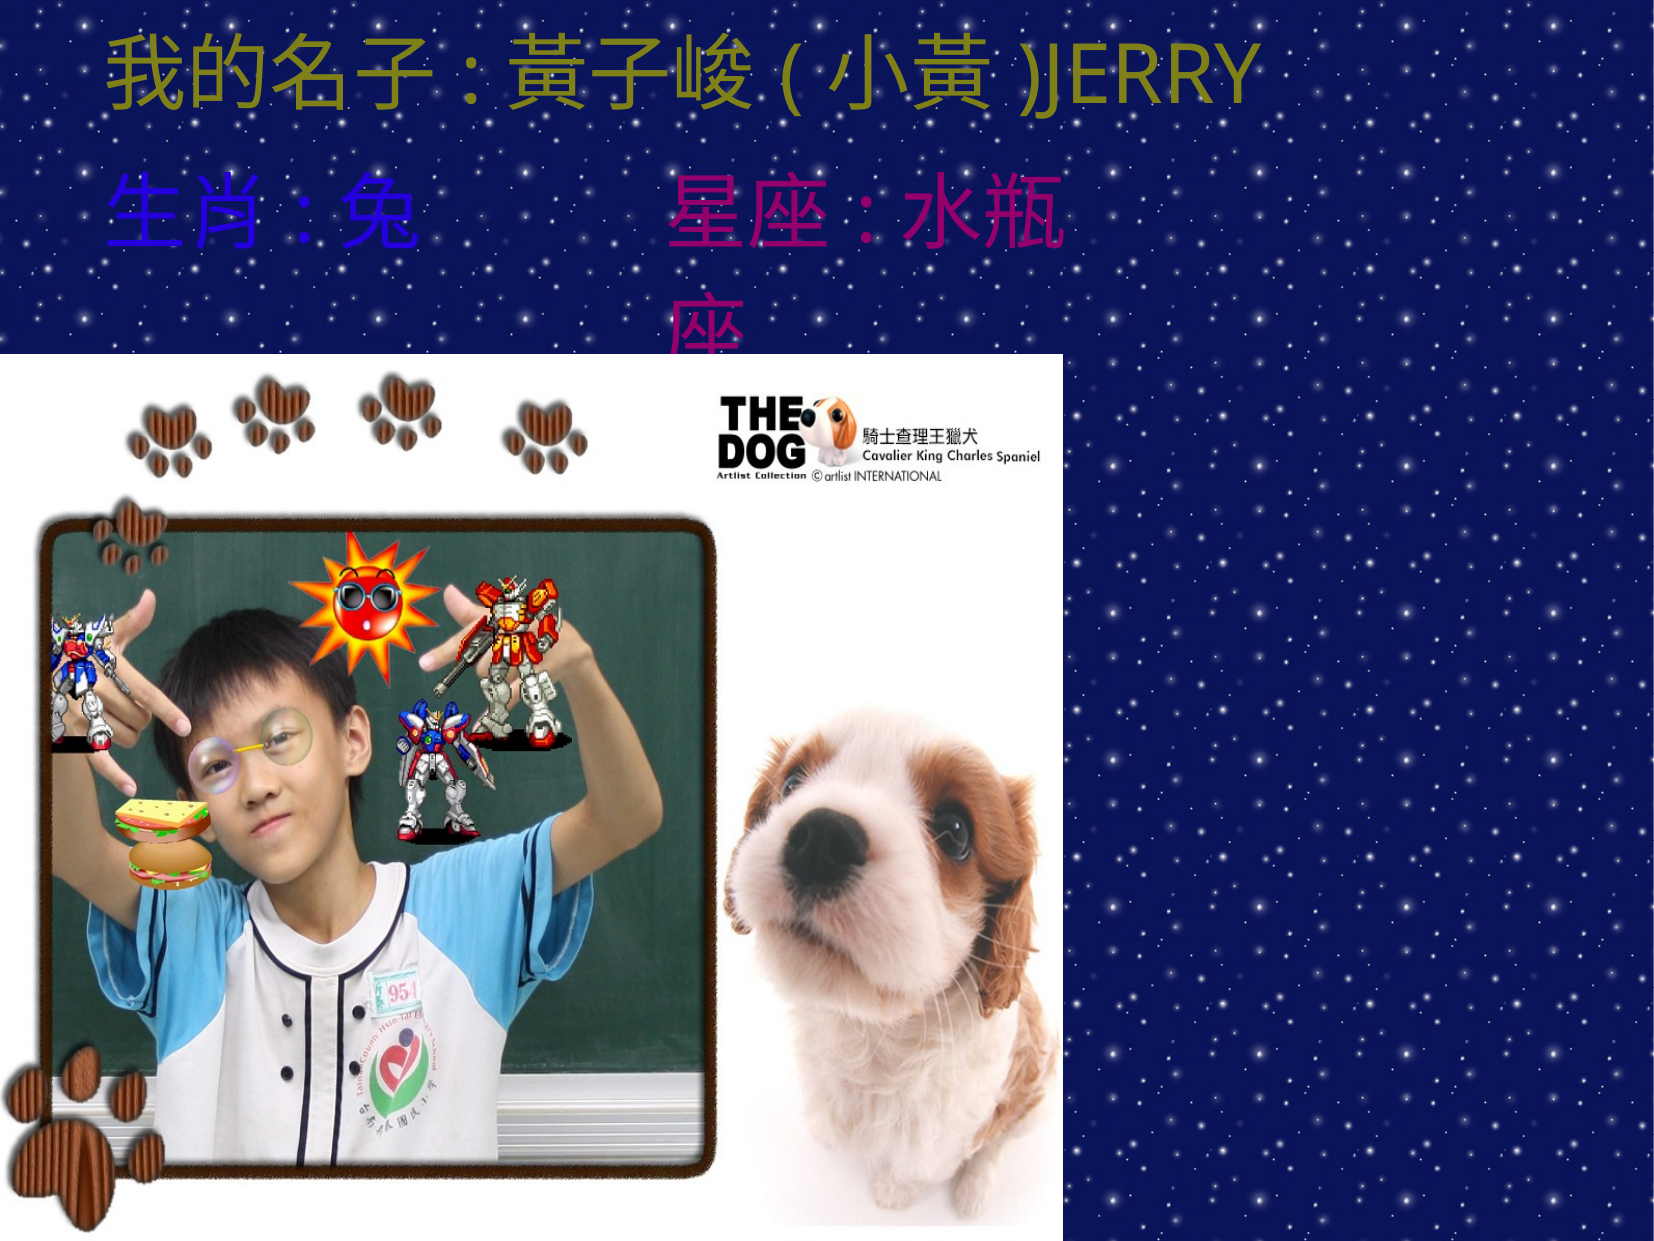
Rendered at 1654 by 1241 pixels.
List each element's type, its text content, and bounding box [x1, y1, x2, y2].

text_box 生肖:兔 [88, 138, 649, 237]
text_box 生肖:兔 [1152, 138, 1565, 237]
picture [0, 0, 1654, 1241]
picture [168, 99, 177, 104]
text_box 星座:水瓶座 [649, 138, 1152, 237]
text_box 我的名子:黃子峻(小黃)JERRY [88, 0, 1536, 99]
